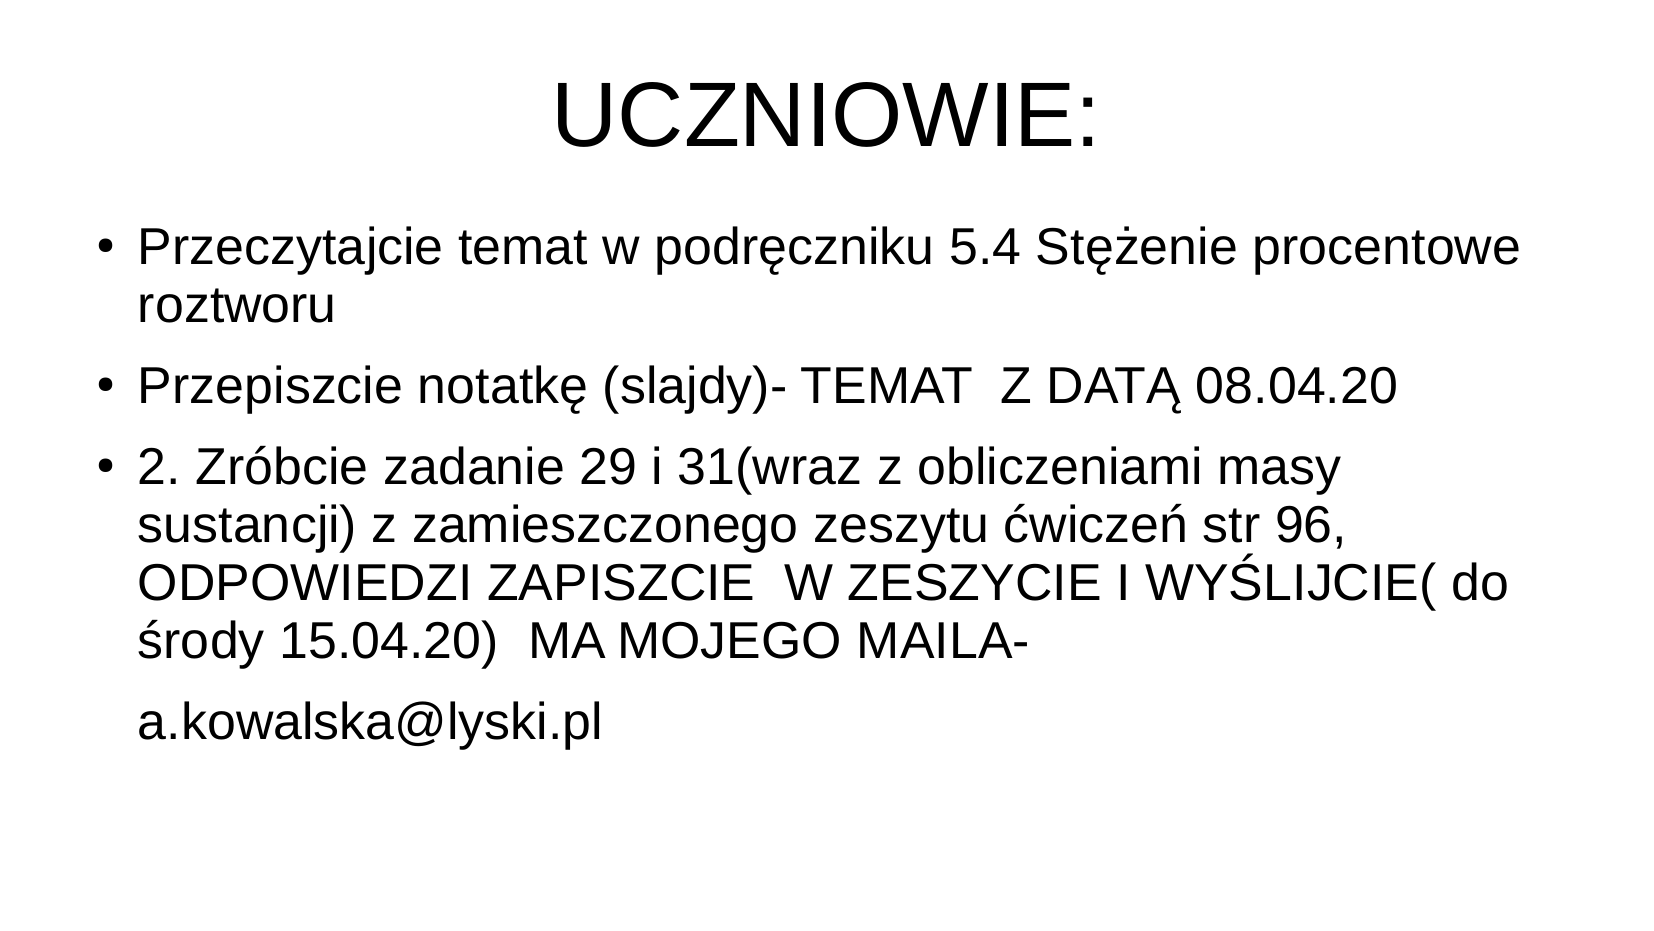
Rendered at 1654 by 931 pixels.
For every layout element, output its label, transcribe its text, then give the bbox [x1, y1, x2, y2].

list Przeczytajcie temat w podręczniku 5.4 Stężenie procentowe roztworu Przepiszcie notatkę (slajdy)- TEMAT Z DATĄ 08.04.20 2. Zróbcie zadanie 29 i 31(wraz z obliczeniami masy sustancji) z zamieszczonego zeszytu ćwiczeń str 96, ODPOWIEDZI ZAPISZCIE W ZESZYCIE I WYŚLIJCIE( do środy 15.04.20) MA MOJEGO MAILA- a.kowalska@lyski.pl [82, 217, 1571, 758]
title UCZNIOWIE: [82, 37, 1571, 193]
